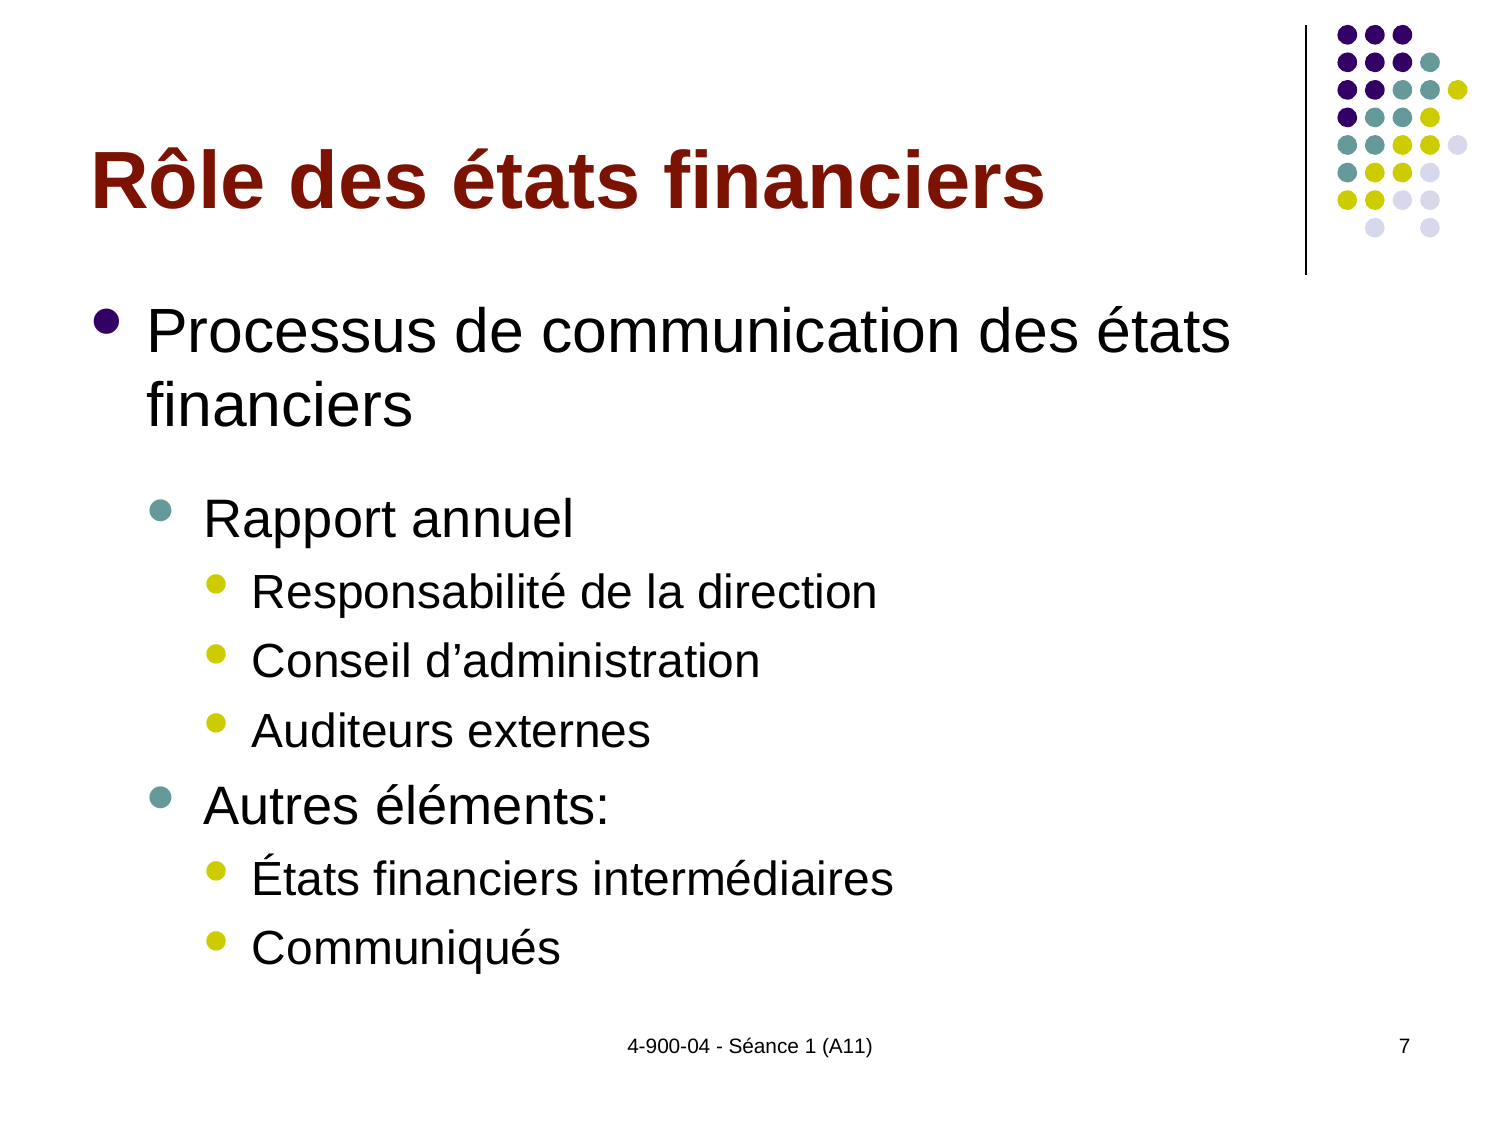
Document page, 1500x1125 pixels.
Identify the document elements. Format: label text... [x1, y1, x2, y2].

list Processus de communication des états financiers Rapport annuel Responsabilité de la direction Conseil d’administration Auditeurs externes Autres éléments: États financiers intermédiaires Communiqués [75, 282, 1426, 1006]
title Rôle des états financiers [74, 20, 1313, 233]
text_box 4-900-04 - Séance 1 (A11) [512, 1025, 988, 1101]
text_box <numéro> [1074, 1025, 1426, 1101]
